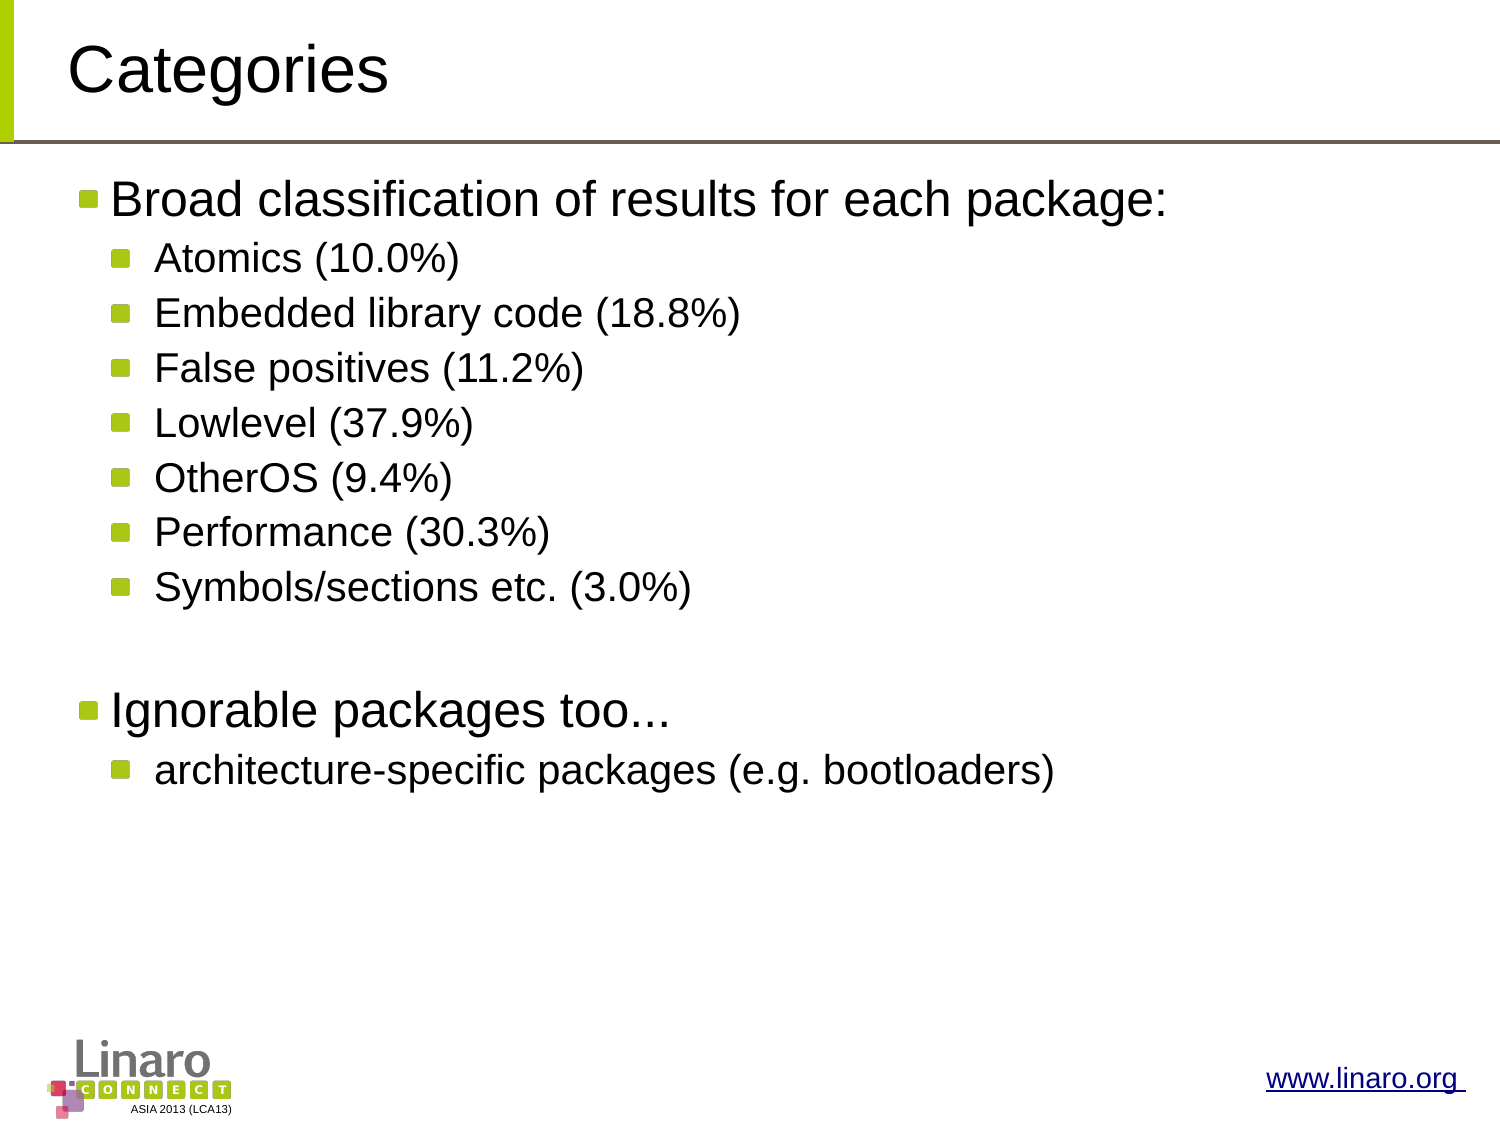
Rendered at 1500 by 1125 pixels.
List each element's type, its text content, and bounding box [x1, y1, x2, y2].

list Broad classification of results for each package: Atomics (10.0%) Embedded library code (18.8%) False positives (11.2%) Lowlevel (37.9%) OtherOS (9.4%) Performance (30.3%) Symbols/sections etc. (3.0%) Ignorable packages too... architecture-specific packages (e.g. bootloaders) [53, 163, 1467, 922]
title Categories [53, 24, 1466, 125]
picture [39, 1034, 240, 1124]
